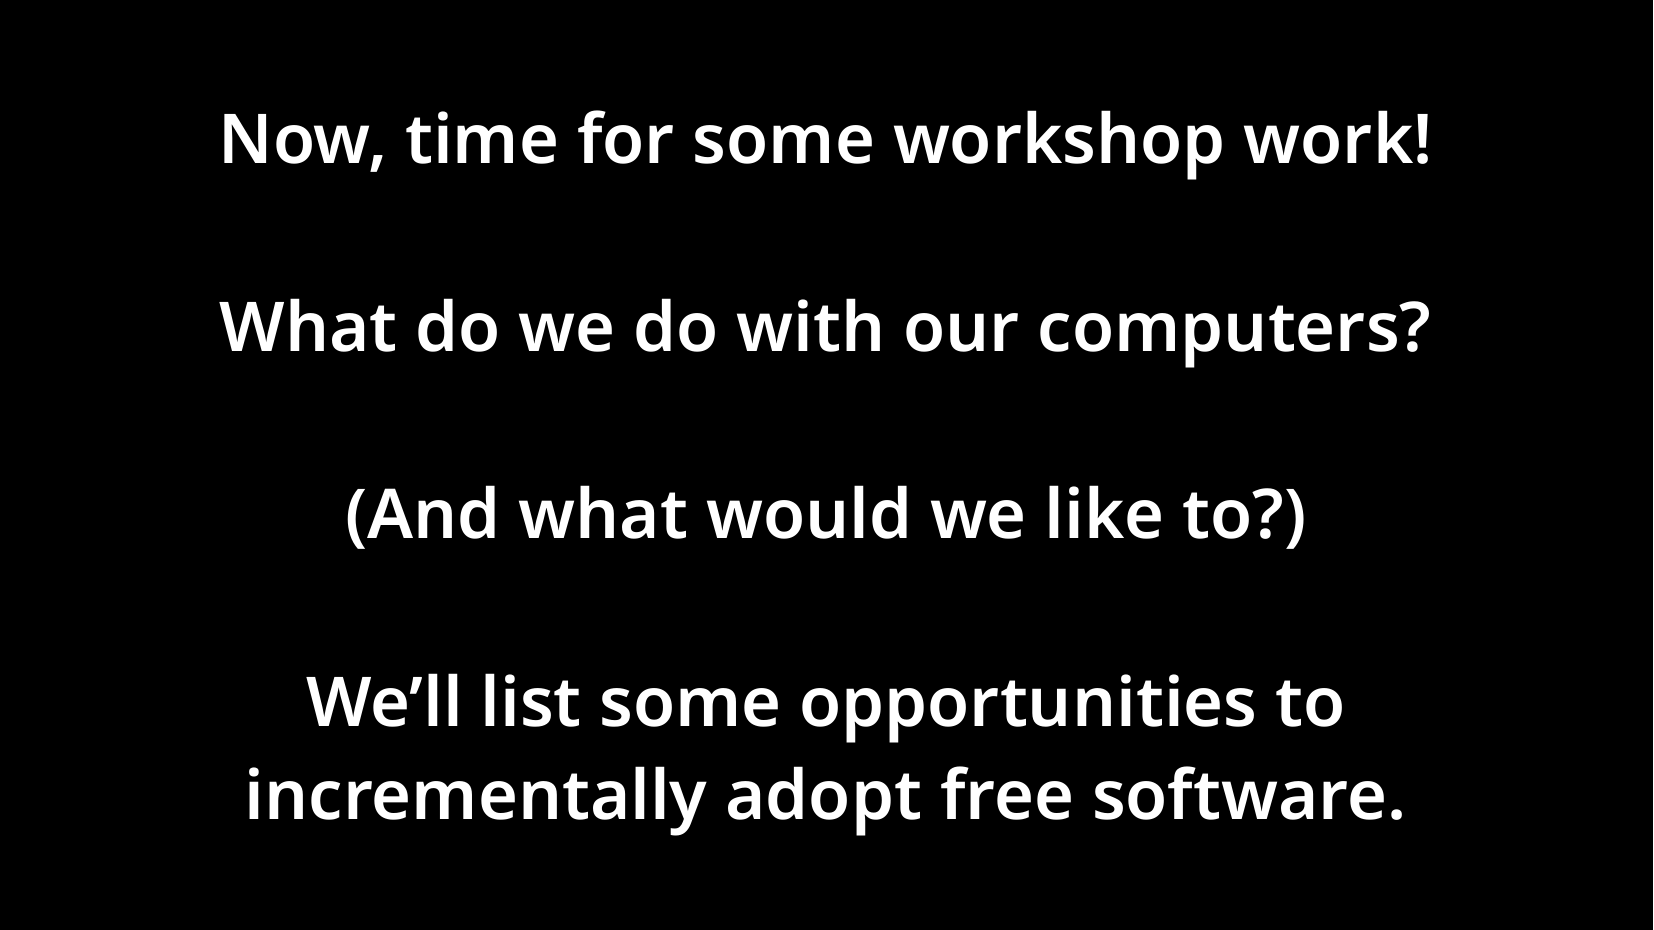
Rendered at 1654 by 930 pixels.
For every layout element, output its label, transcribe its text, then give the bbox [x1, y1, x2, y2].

title Now, time for some workshop work! What do we do with our computers? (And what would we like to?) We’ll list some opportunities to incrementally adopt free software. [82, 130, 1571, 800]
